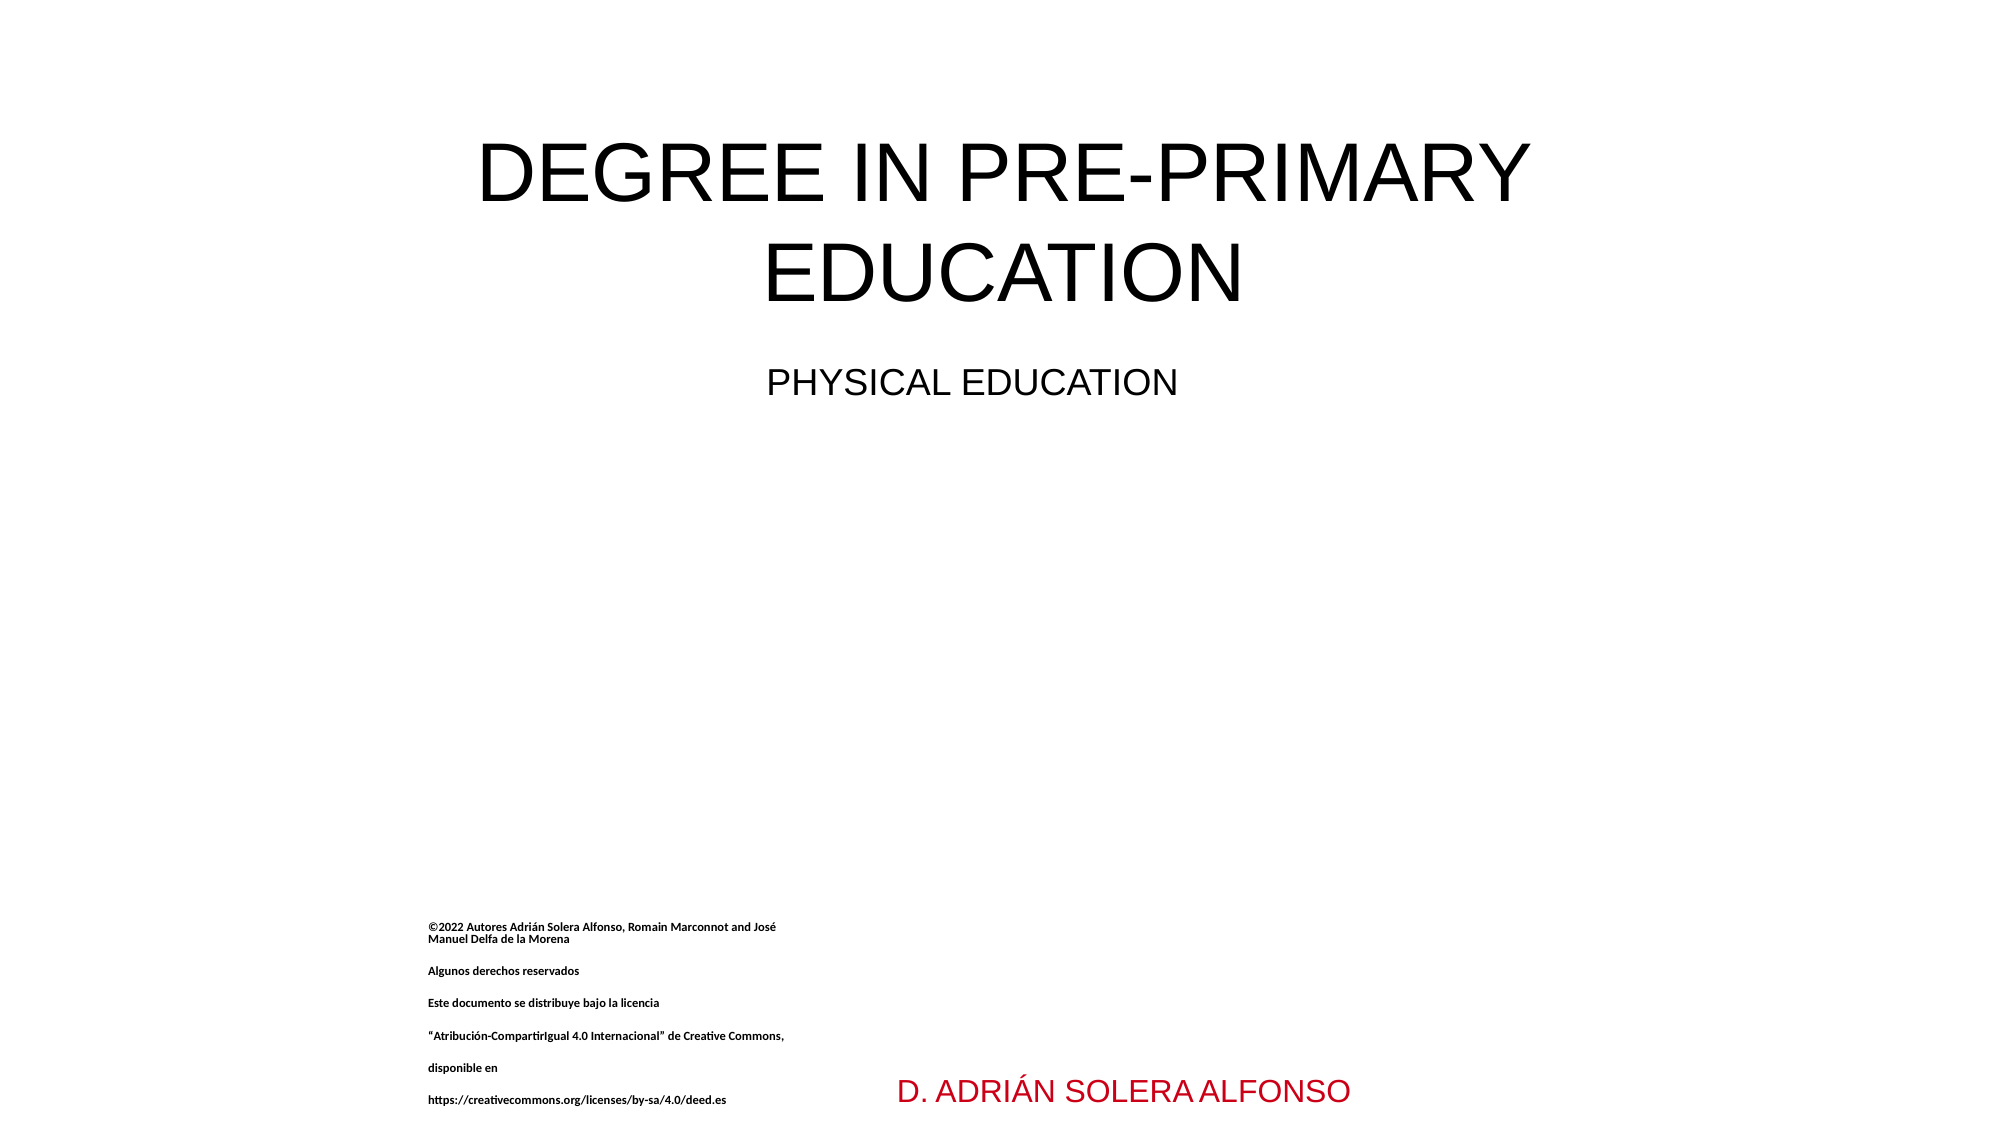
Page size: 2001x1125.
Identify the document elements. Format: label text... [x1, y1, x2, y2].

list D. ADRIÁN SOLERA ALFONSO [896, 1062, 1661, 1117]
text_box ©2022 Autores Adrián Solera Alfonso, Romain Marconnot and José Manuel Delfa de la Morena Algunos derechos reservados Este documento se distribuye bajo la licencia “Atribución-CompartirIgual 4.0 Internacional” de Creative Commons, disponible en https://creativecommons.org/licenses/by-sa/4.0/deed.es [413, 915, 827, 1115]
title DEGREE IN PRE-PRIMARY EDUCATION [472, 118, 1536, 306]
subtitle PHYSICAL EDUCATION [590, 354, 1355, 408]
